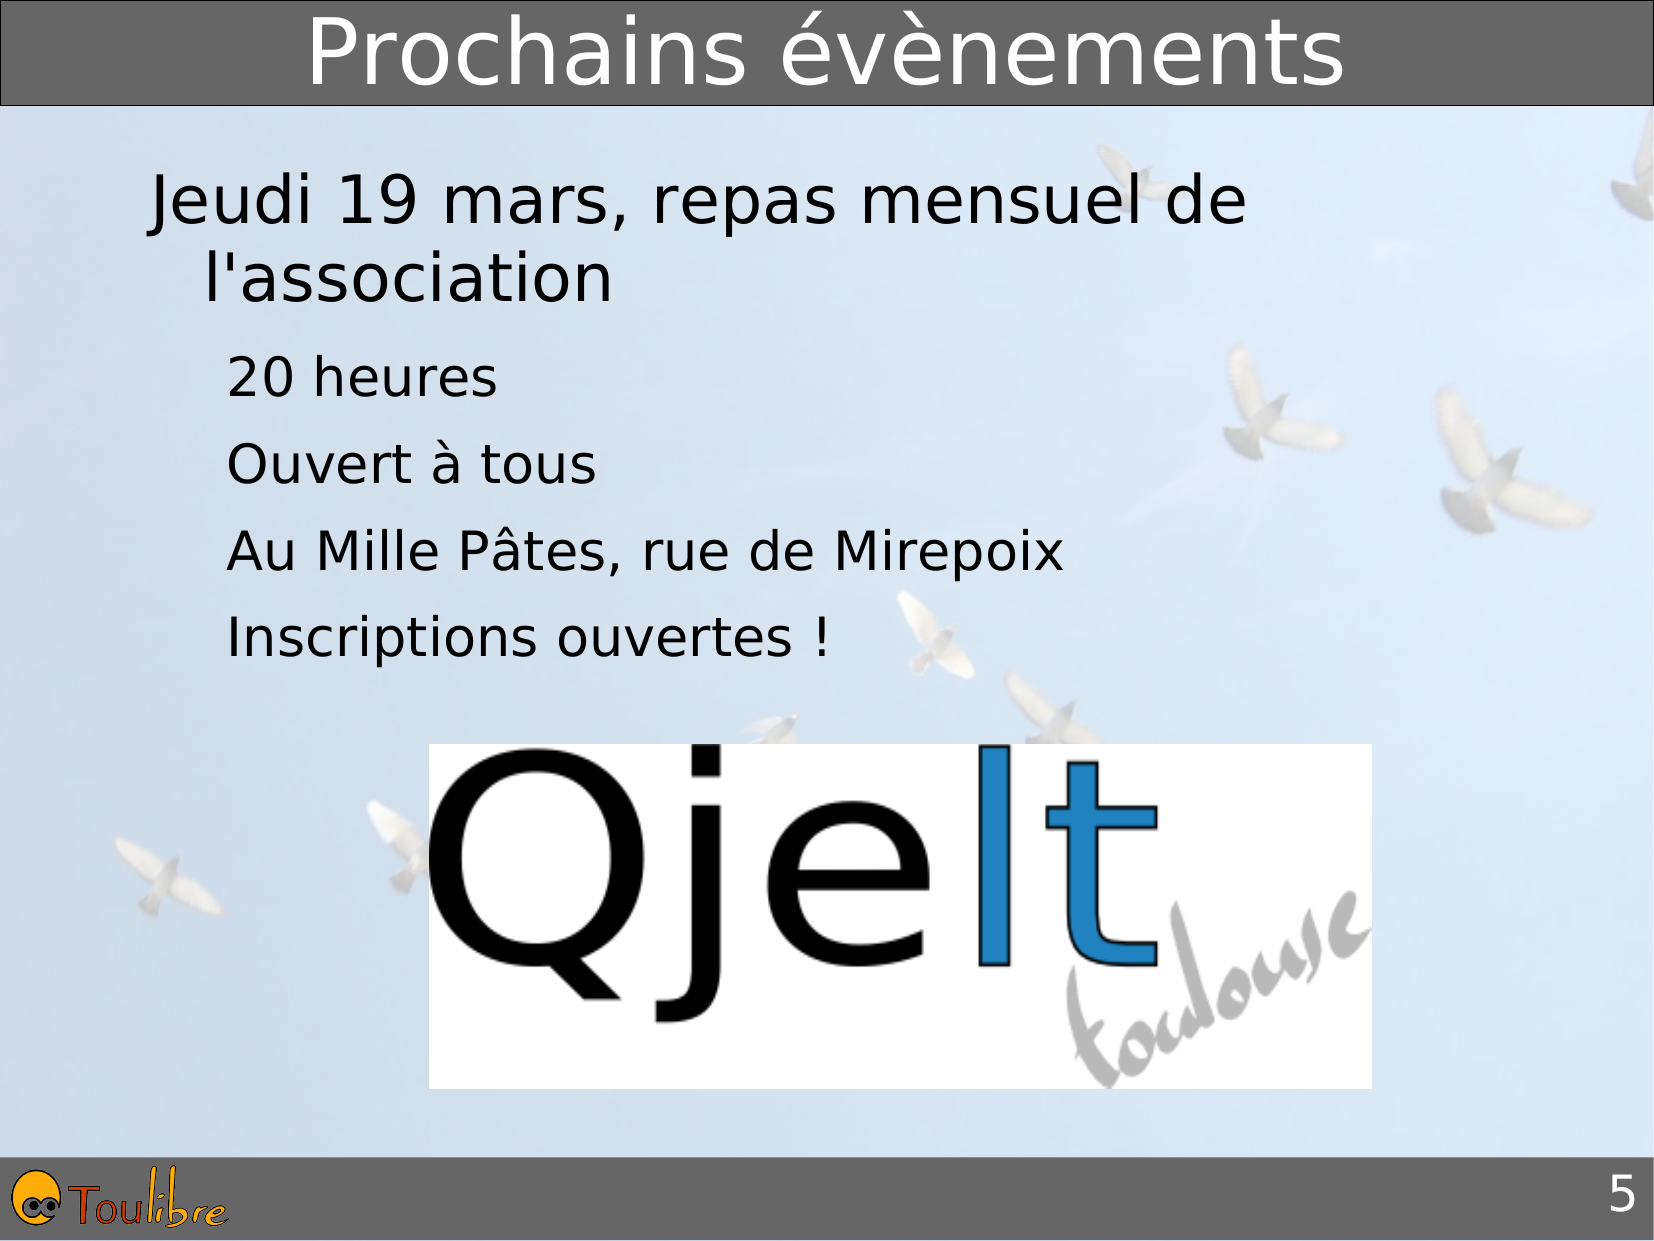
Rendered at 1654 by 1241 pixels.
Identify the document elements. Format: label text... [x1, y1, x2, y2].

picture [11, 1165, 229, 1228]
title Prochains évènements [0, 0, 1654, 107]
picture [429, 744, 1372, 1089]
list Jeudi 19 mars, repas mensuel de l'association 20 heures Ouvert à tous Au Mille Pâtes, rue de Mirepoix Inscriptions ouvertes ! [132, 161, 1621, 797]
